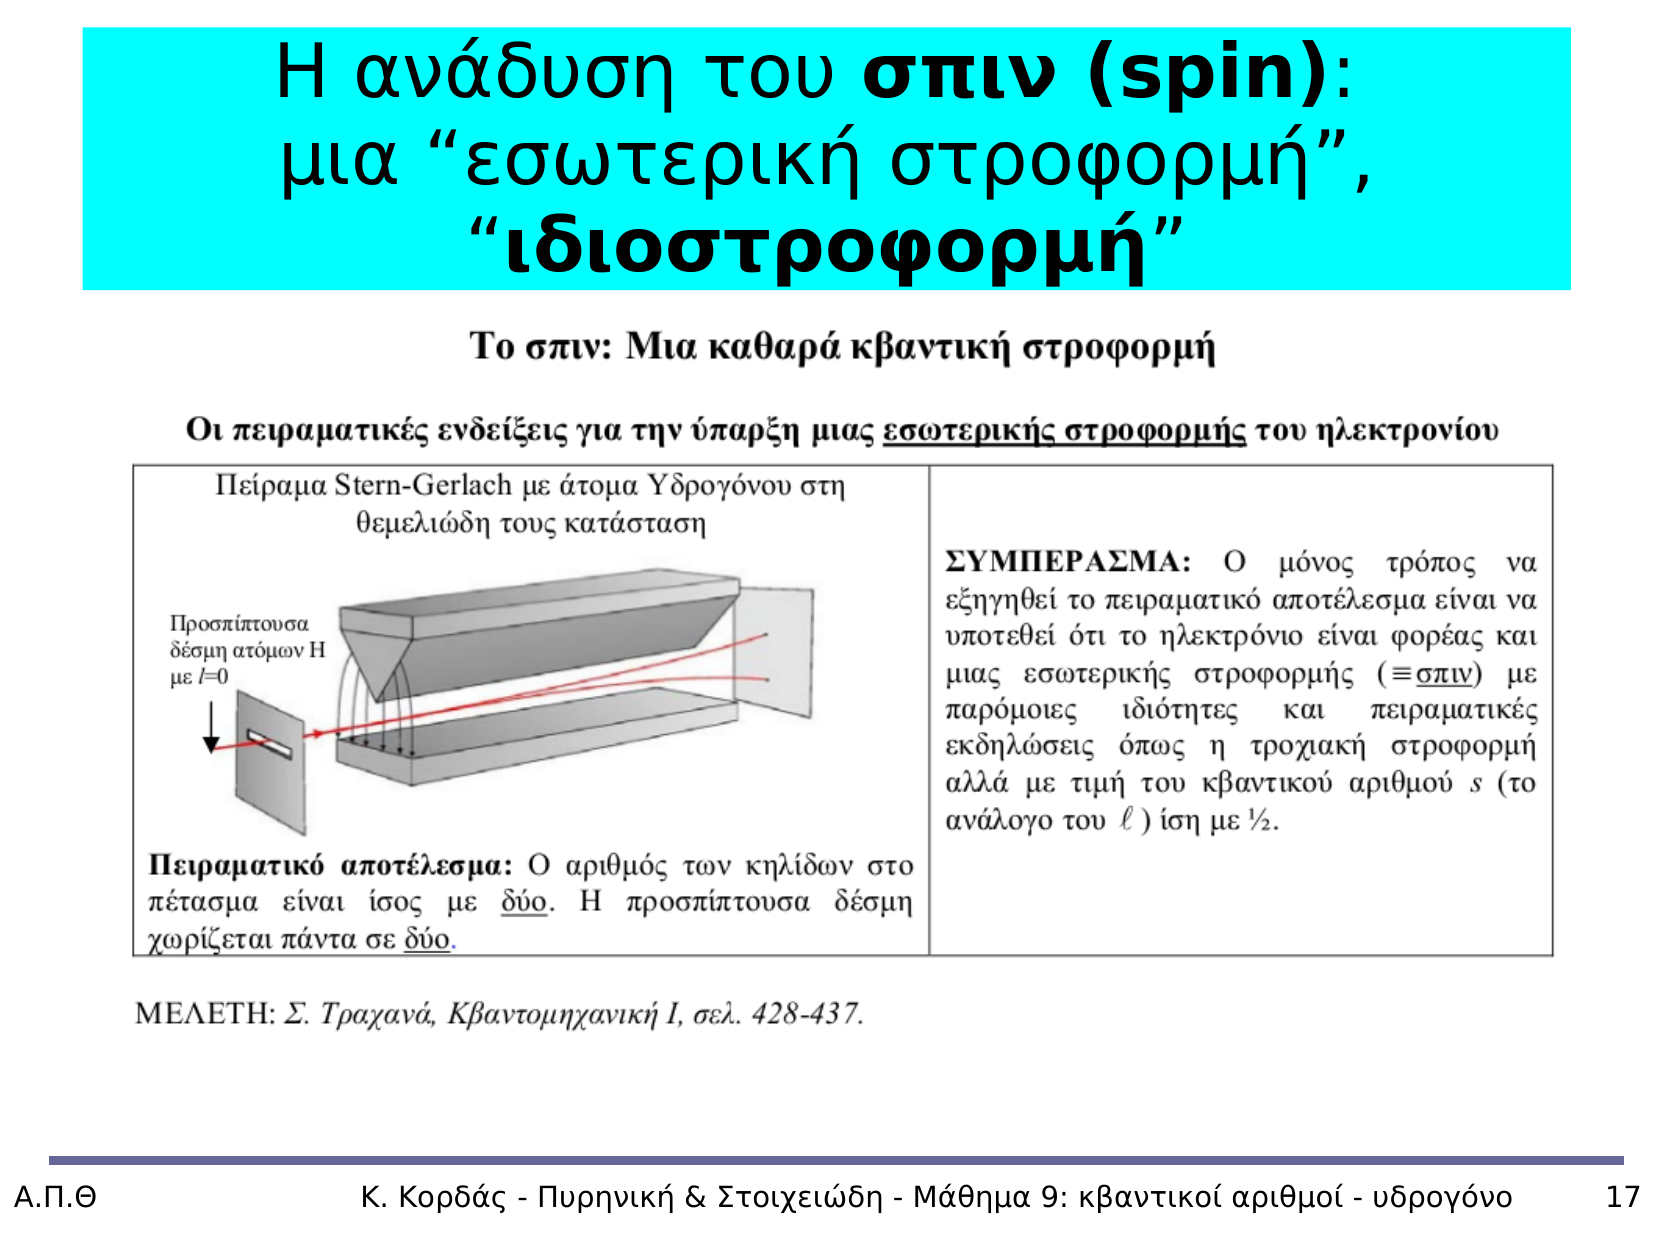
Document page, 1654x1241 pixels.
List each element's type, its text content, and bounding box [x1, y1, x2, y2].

title Η ανάδυση του σπιν (spin): μια “εσωτερική στροφορμή”, “ιδιοστροφορμή” [82, 27, 1571, 291]
picture [128, 315, 1560, 964]
picture [132, 984, 872, 1039]
